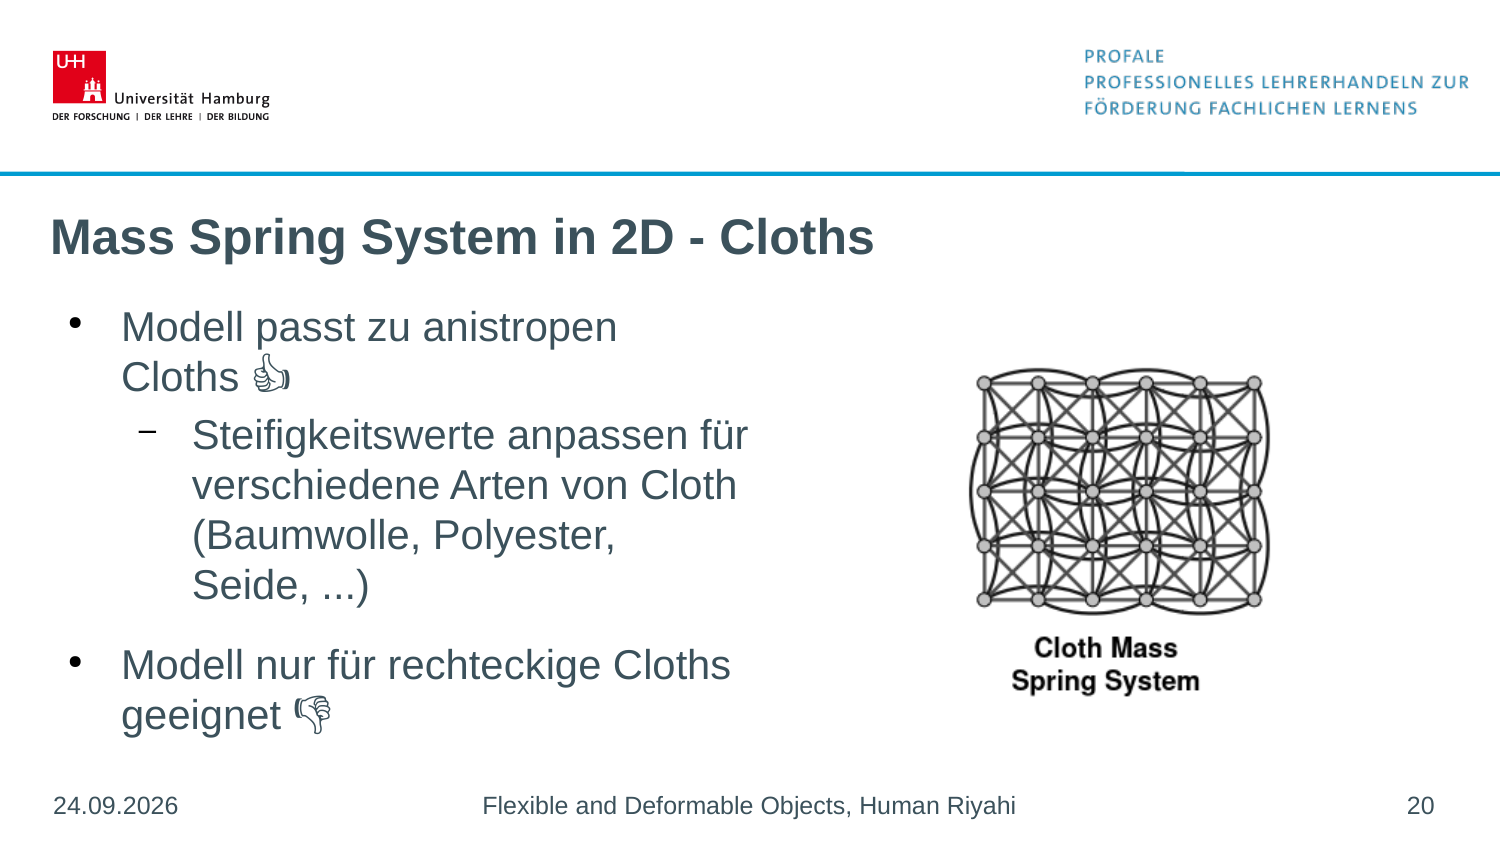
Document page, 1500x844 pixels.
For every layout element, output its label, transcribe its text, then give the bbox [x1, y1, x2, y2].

list Modell passt zu anistropen Cloths 👍 Steifigkeitswerte anpassen für verschiedene Arten von Cloth (Baumwolle, Polyester, Seide, ...) Modell nur für rechteckige Cloths geeignet 👎 [35, 292, 798, 765]
picture [1085, 48, 1469, 115]
text_box <number> [1084, 781, 1435, 827]
text_box Flexible and Deformable Objects, Human Riyahi [454, 782, 1046, 827]
title Mass Spring System in 2D - Cloths [35, 197, 1436, 280]
text_box 08.07.2026 [53, 782, 404, 827]
picture [937, 323, 1288, 708]
picture [0, 0, 322, 147]
